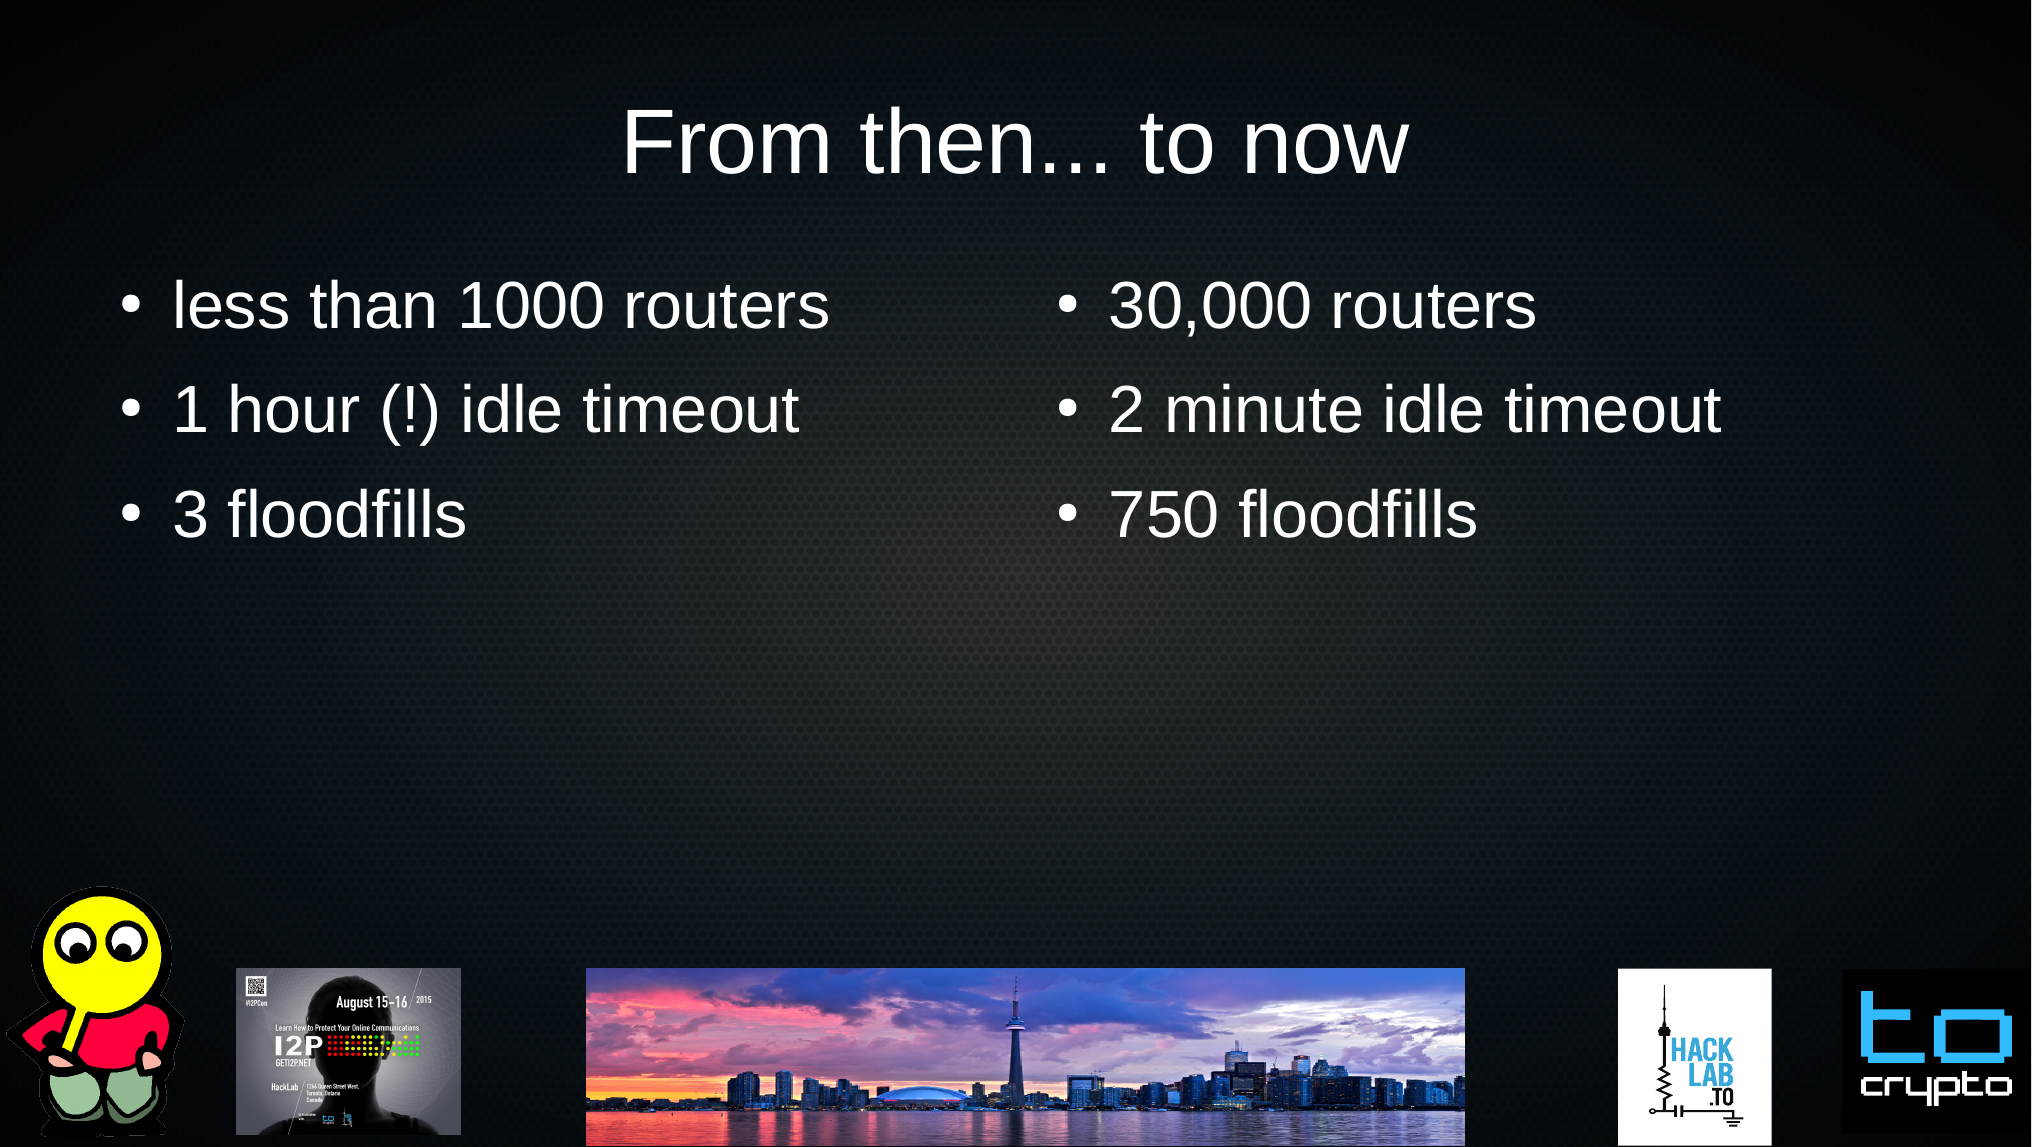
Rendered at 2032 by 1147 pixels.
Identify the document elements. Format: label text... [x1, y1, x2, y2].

title From then... to now [101, 45, 1930, 237]
list less than 1000 routers 1 hour (!) idle timeout 3 floodfills [101, 268, 994, 933]
picture [0, 0, 2032, 1147]
list 30,000 routers 2 minute idle timeout 750 floodfills [1038, 268, 1931, 933]
